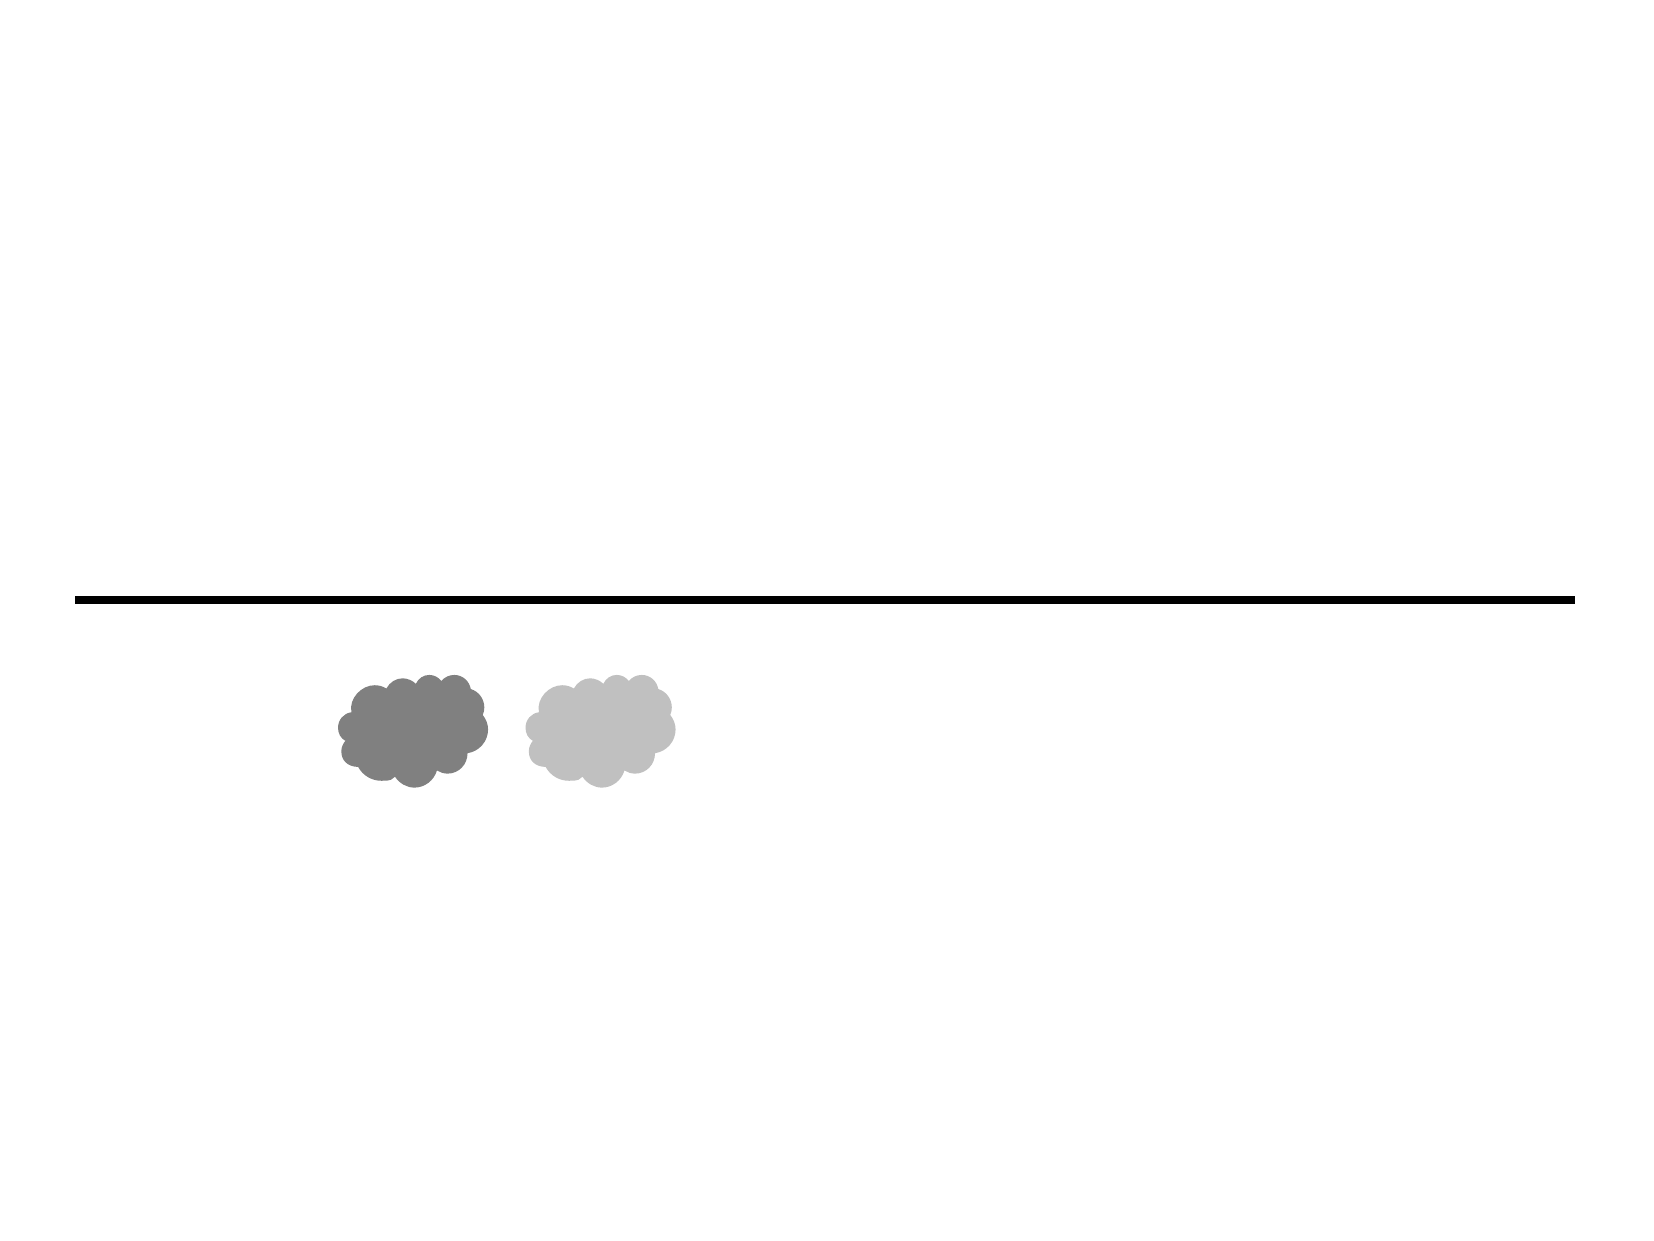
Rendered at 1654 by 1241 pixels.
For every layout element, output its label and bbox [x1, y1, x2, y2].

text_box [525, 674, 676, 788]
text_box [338, 674, 489, 788]
